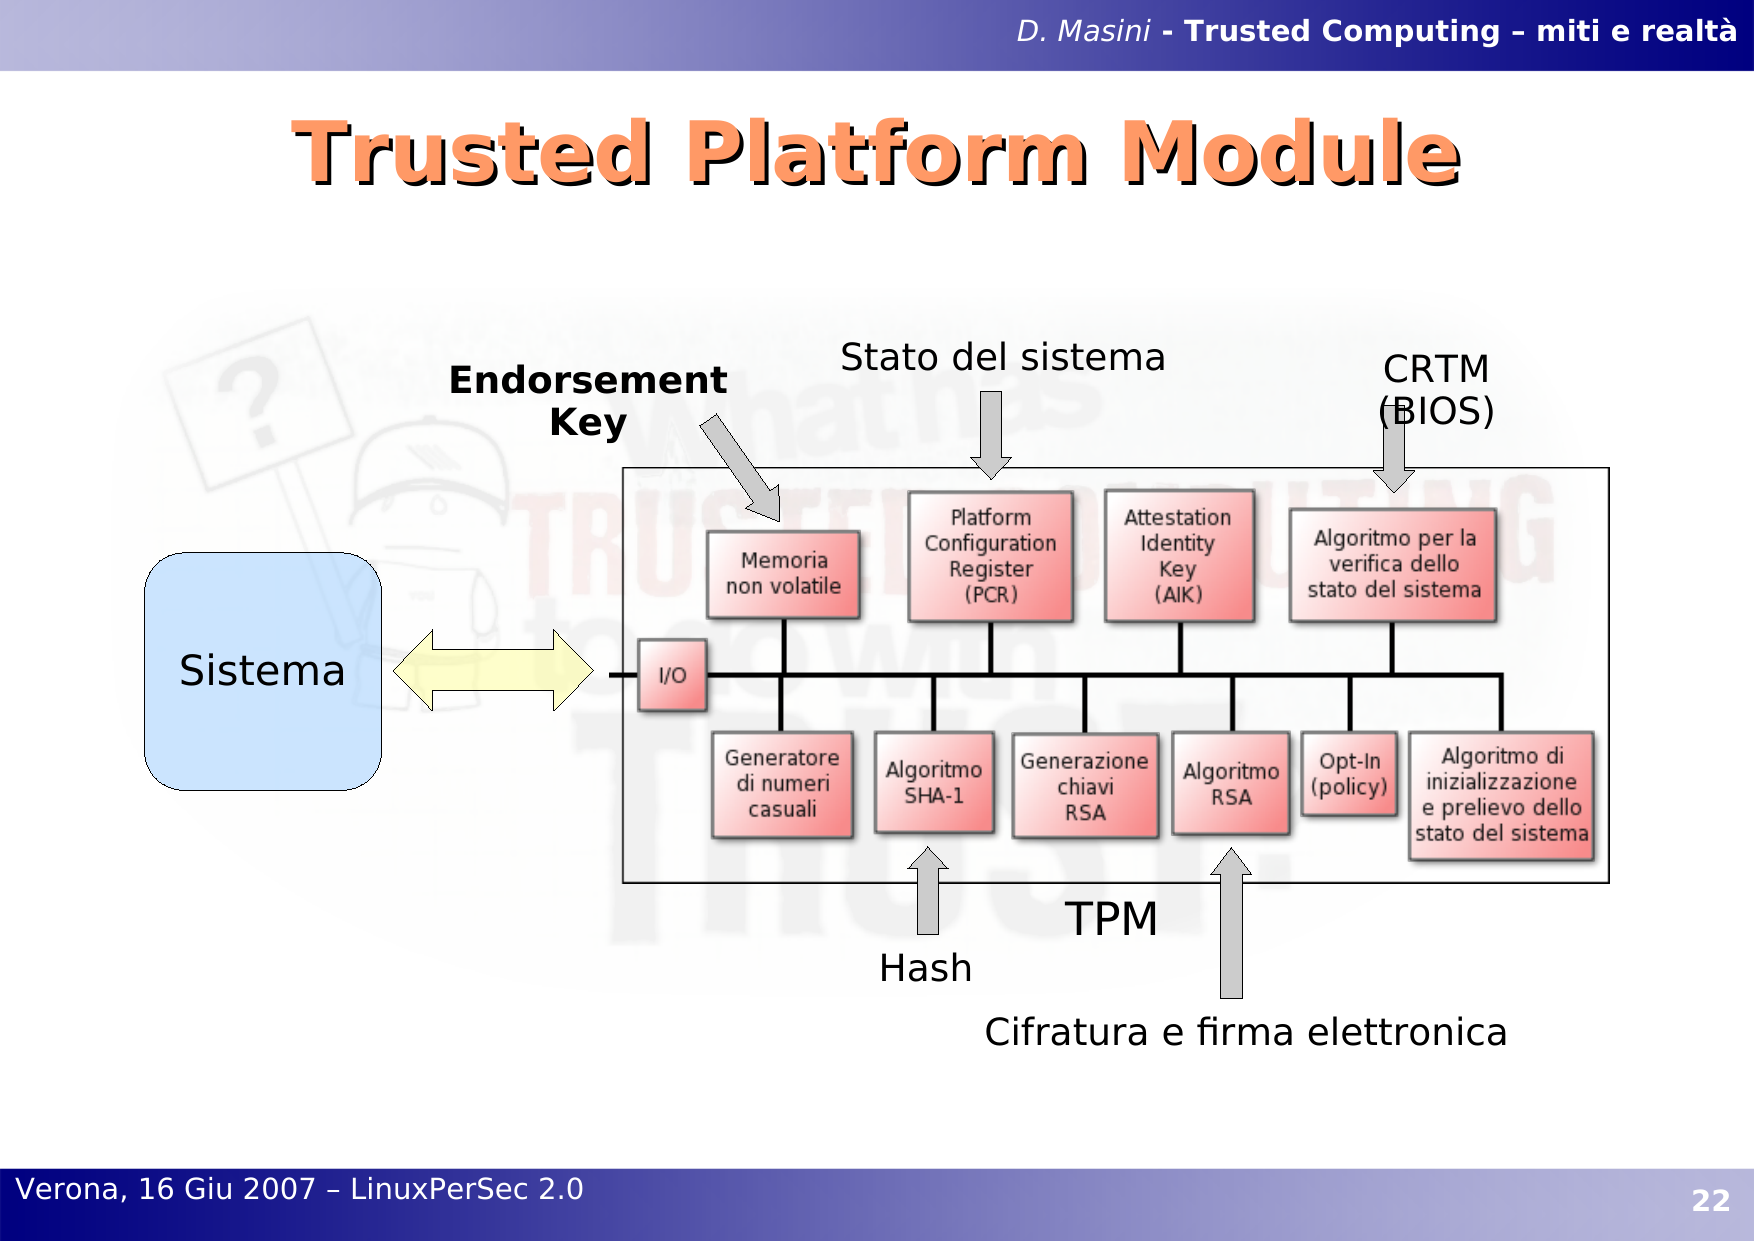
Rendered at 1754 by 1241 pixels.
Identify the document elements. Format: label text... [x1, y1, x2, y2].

text_box [907, 846, 949, 935]
text_box Sistema [144, 552, 382, 791]
text_box Cifratura e firma elettronica [984, 1012, 1498, 1056]
text_box [1373, 405, 1415, 493]
text_box [393, 629, 594, 711]
text_box [1398, 411, 1405, 421]
text_box [970, 391, 1012, 480]
text_box CRTM (BIOS) [1317, 349, 1556, 393]
text_box Stato del sistema [840, 337, 1161, 381]
picture [0, 0, 1754, 1241]
text_box [699, 413, 780, 522]
title Trusted Platform Module [87, 49, 1667, 257]
text_box Endorsement Key [404, 360, 772, 404]
text_box [1210, 847, 1252, 999]
text_box TPM [1065, 894, 1160, 957]
text_box Hash [842, 947, 1010, 992]
